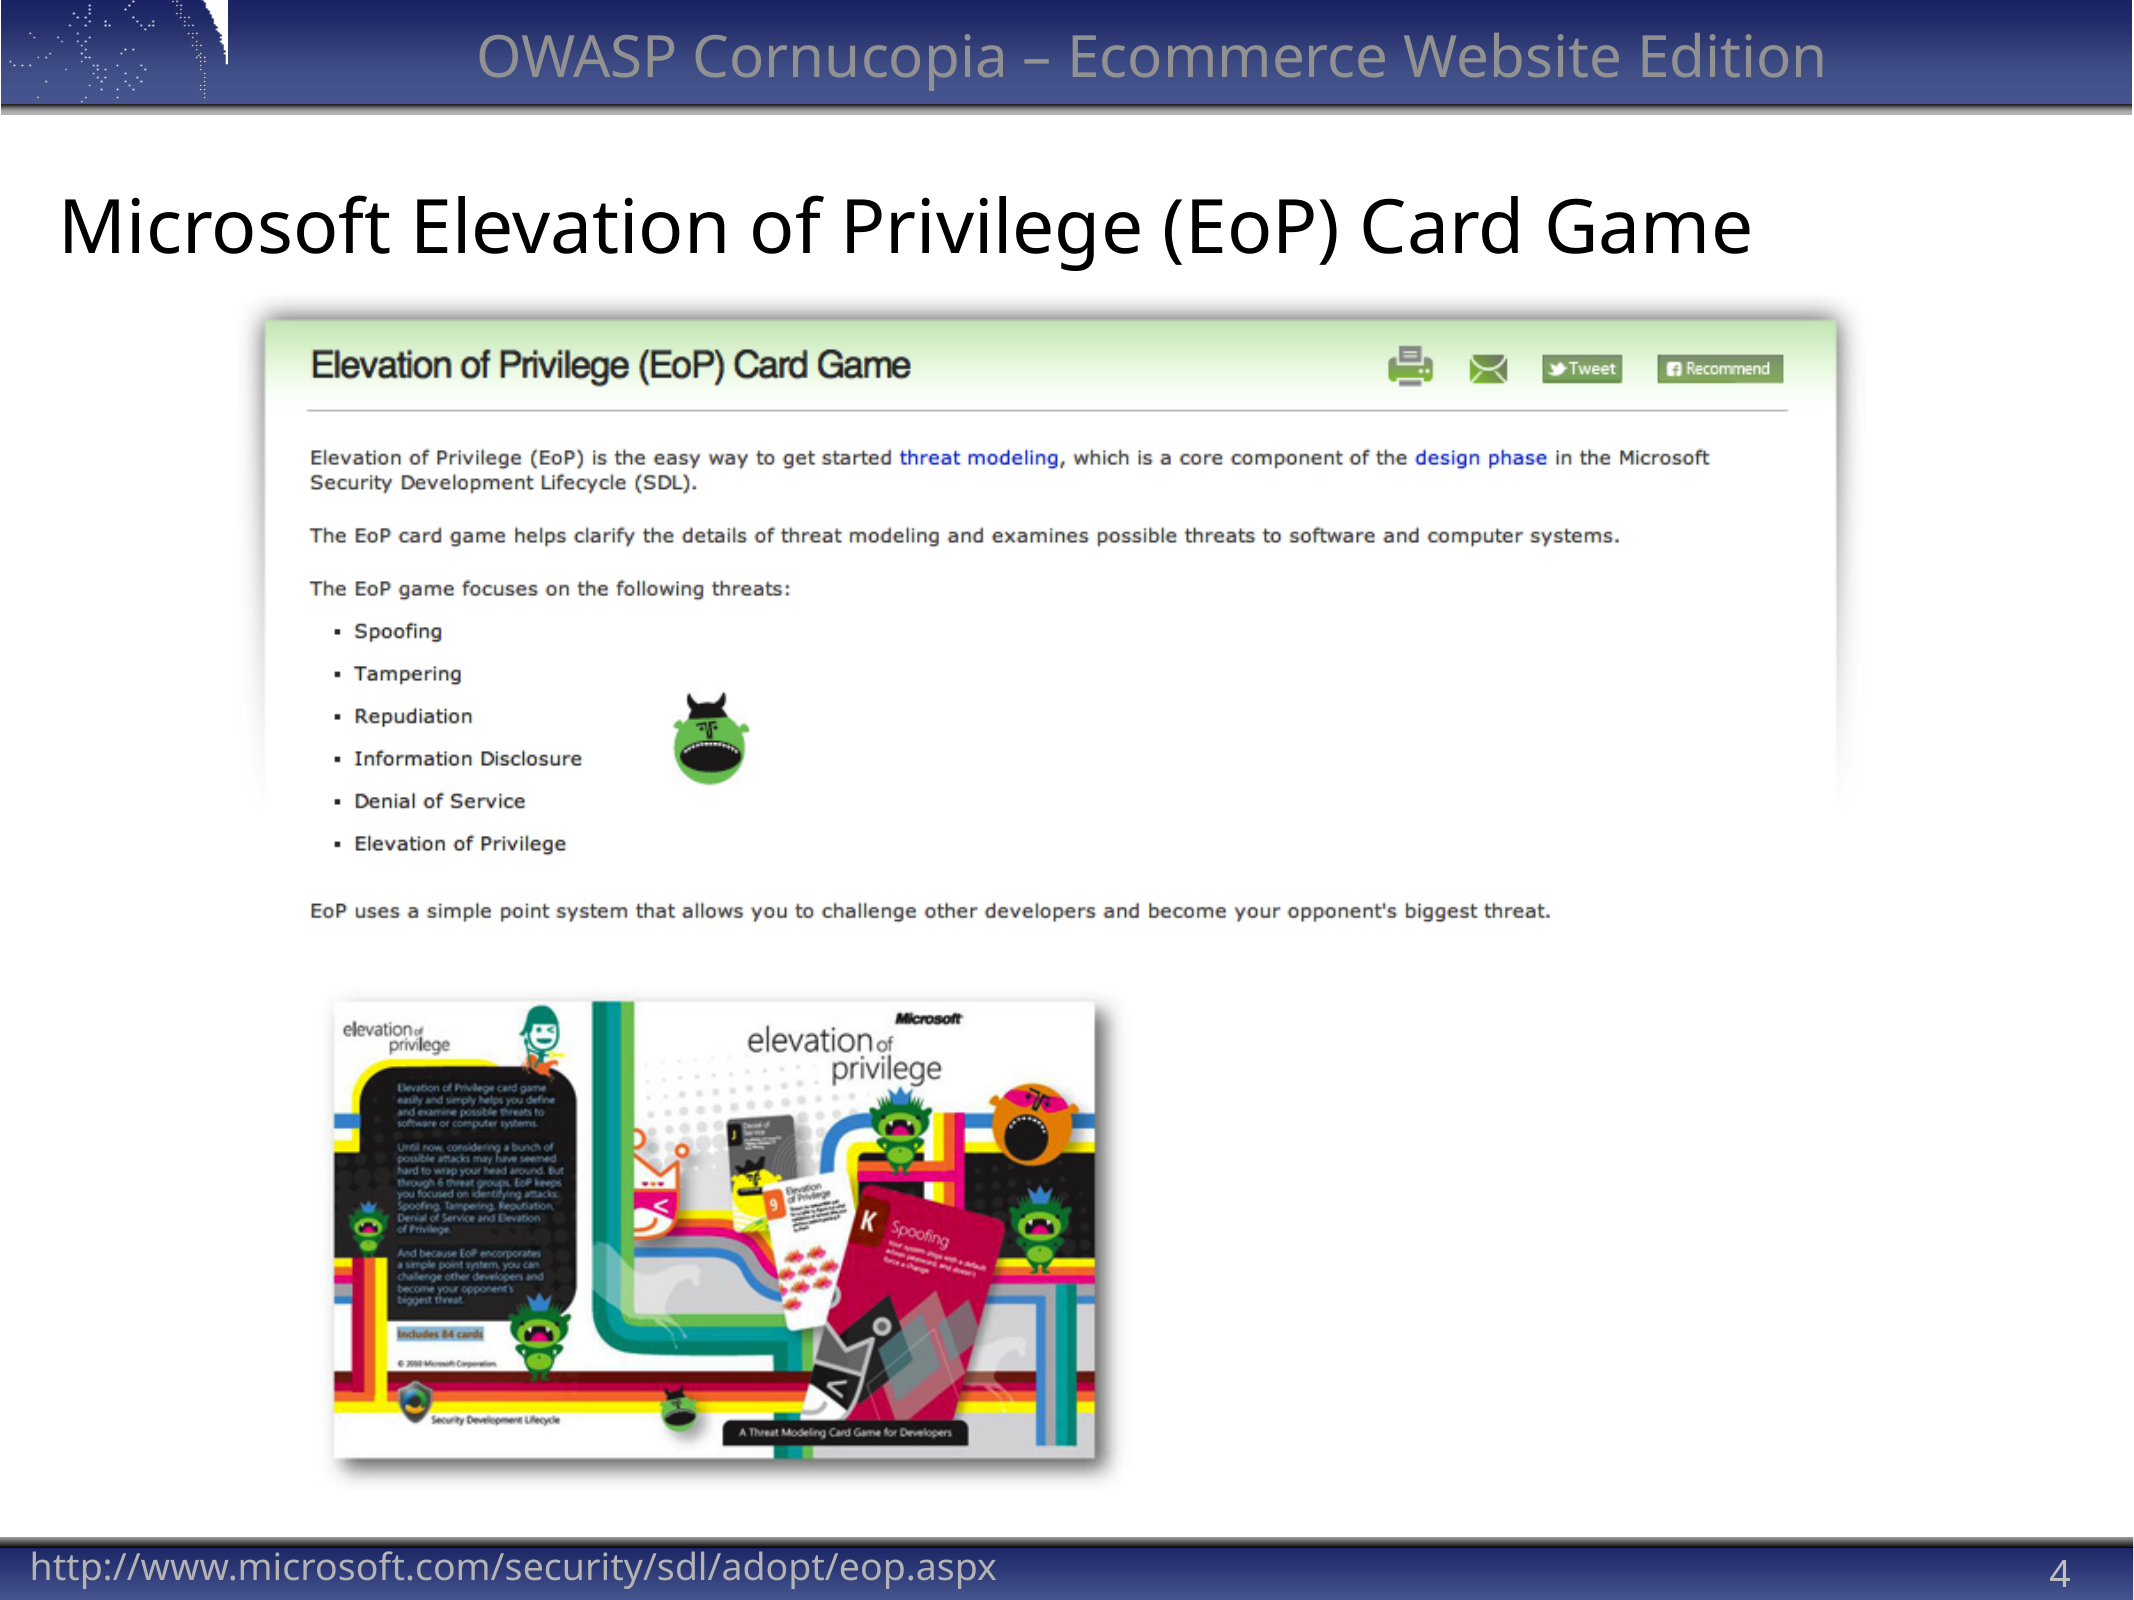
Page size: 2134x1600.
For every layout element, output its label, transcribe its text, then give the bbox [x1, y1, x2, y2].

picture [236, 295, 1867, 1490]
list http://www.microsoft.com/security/sdl/adopt/eop.aspx [29, 1540, 2038, 1600]
title Microsoft Elevation of Privilege (EoP) Card Game [58, 124, 2126, 325]
